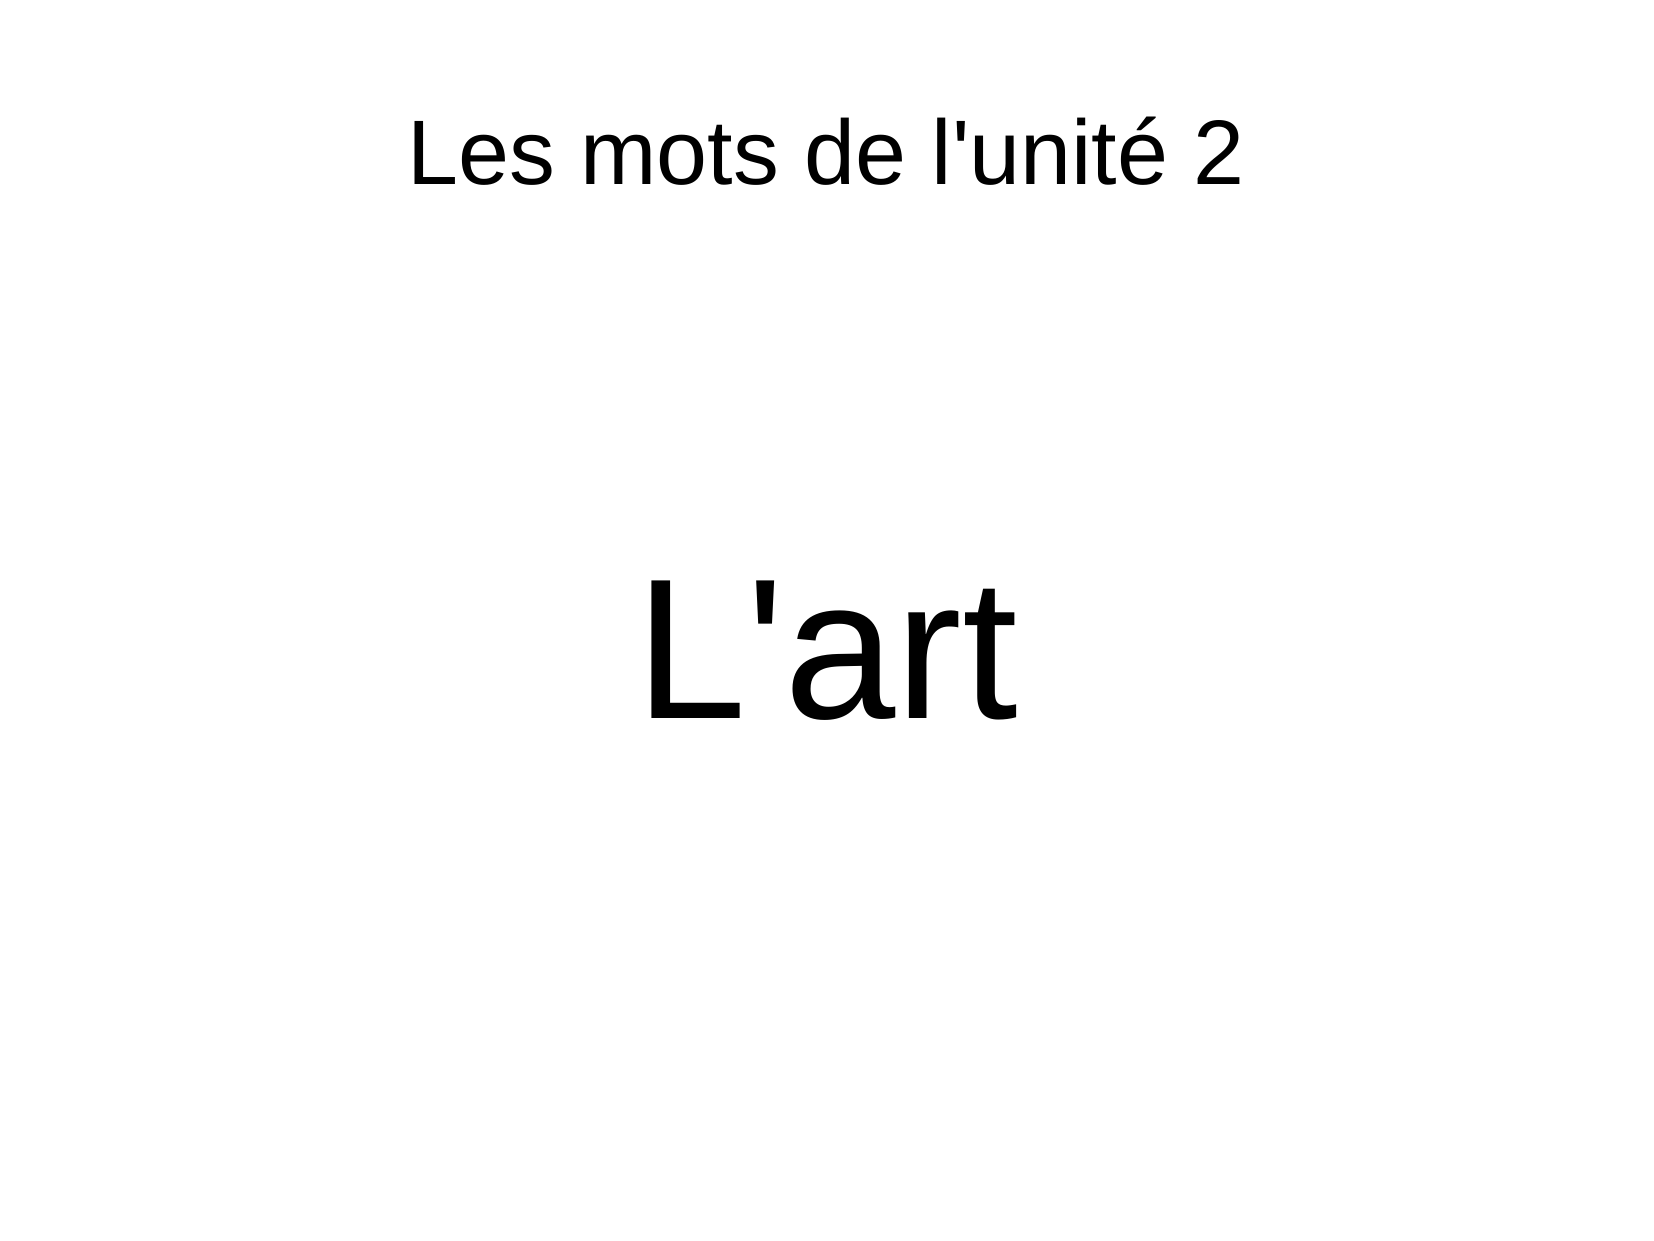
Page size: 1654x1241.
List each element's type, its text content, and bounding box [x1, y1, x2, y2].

title Les mots de l'unité 2 [82, 49, 1571, 257]
subtitle L'art [82, 290, 1571, 1010]
